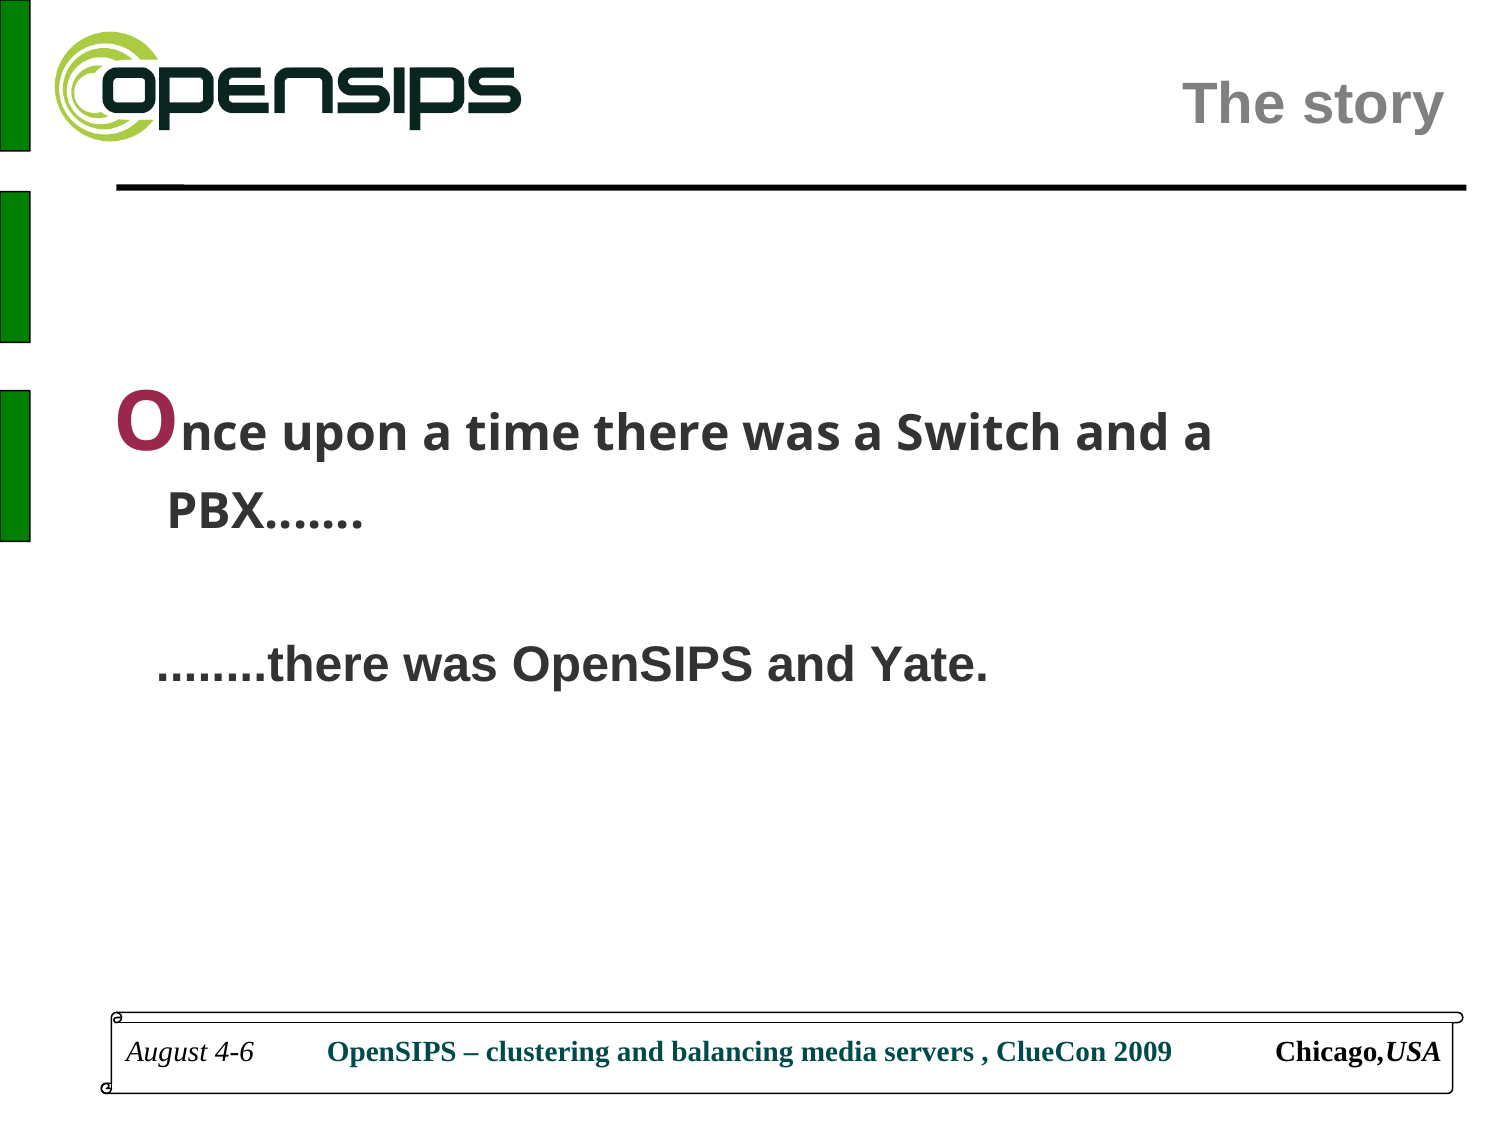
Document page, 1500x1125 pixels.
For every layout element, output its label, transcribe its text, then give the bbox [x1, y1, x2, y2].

title The story [299, 44, 1462, 180]
list Once upon a time there was a Switch and a PBX....... ........there was OpenSIPS and Yate. [112, 224, 1424, 961]
picture [51, 27, 532, 148]
